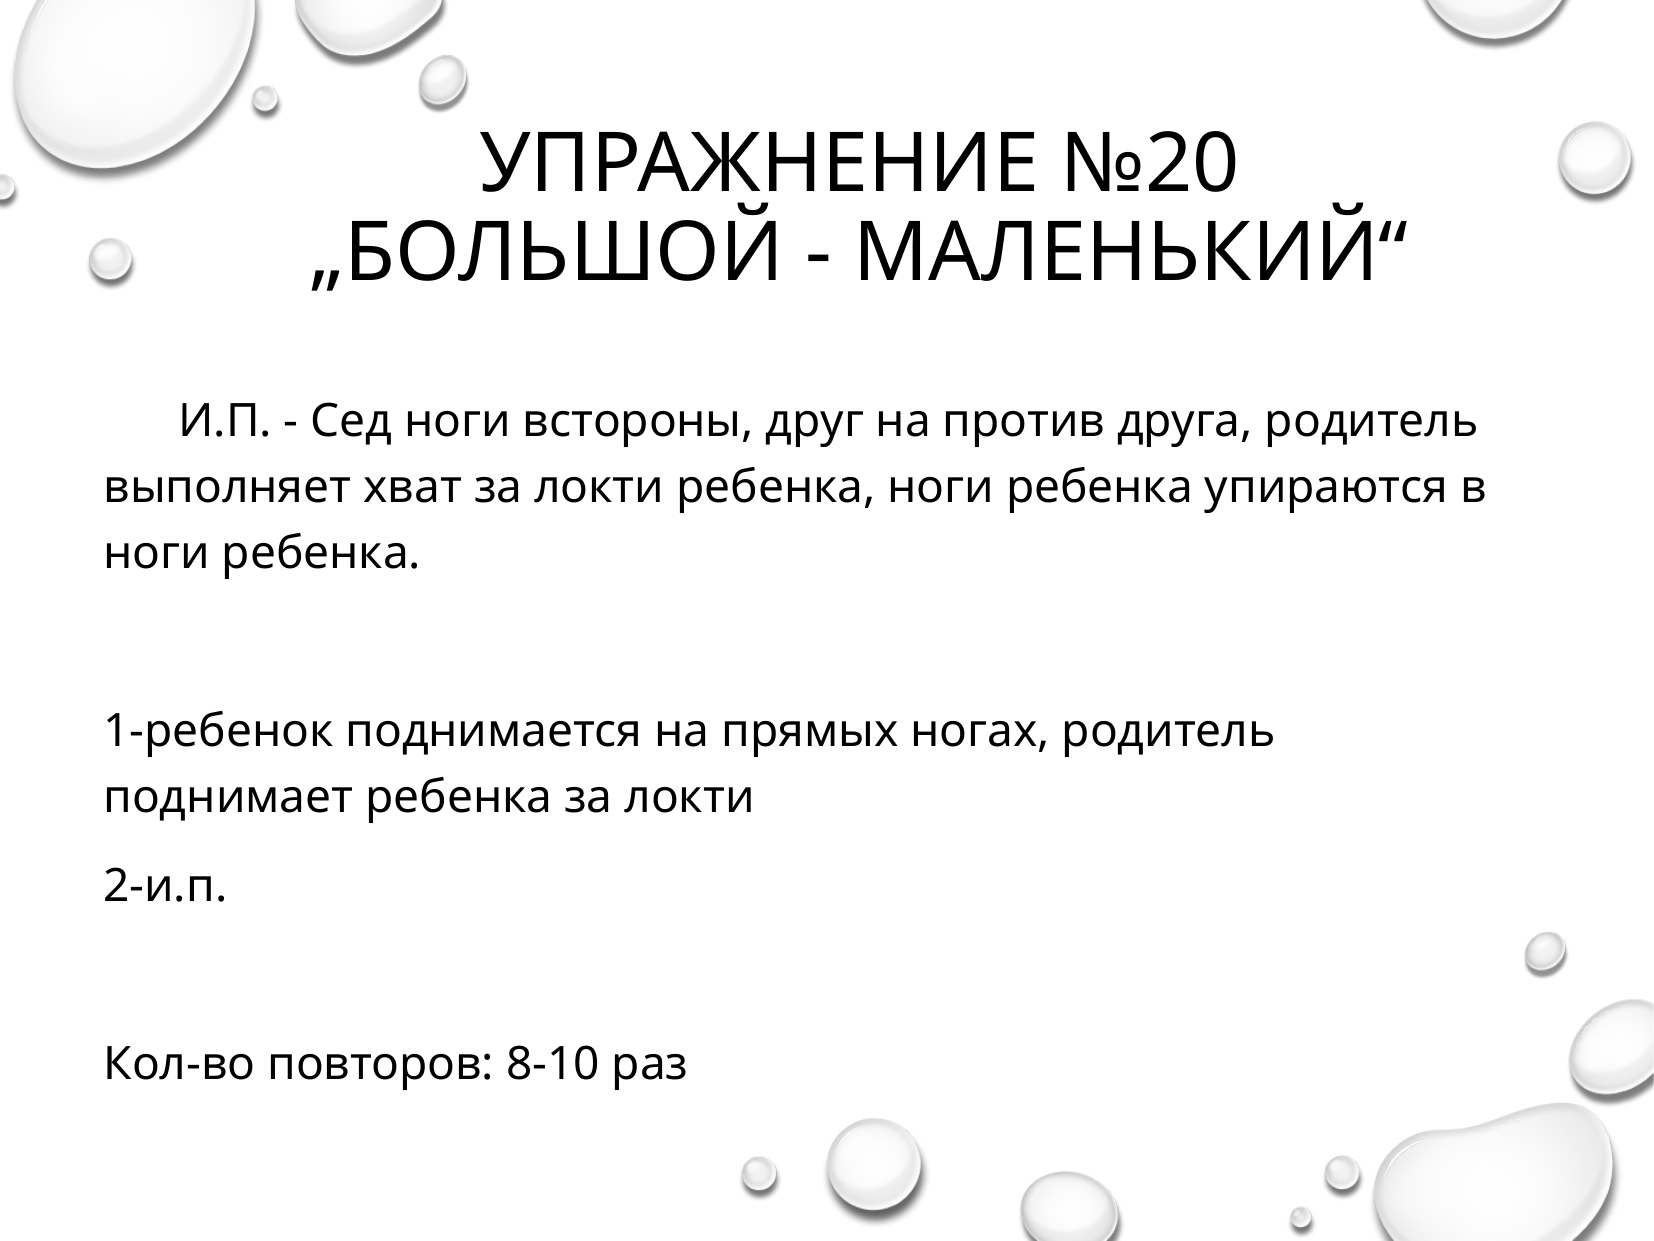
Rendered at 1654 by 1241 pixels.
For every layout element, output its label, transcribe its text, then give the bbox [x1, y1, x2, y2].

title Упражнение №20 „Большой - маленький“ [153, 112, 1566, 305]
subtitle И.П. - Сед ноги встороны, друг на против друга, родитель выполняет хват за локти ребенка, ноги ребенка упираются в ноги ребенка. 1-ребенок поднимается на прямых ногах, родитель поднимает ребенка за локти 2-и.п. Кол-во повторов: 8-10 раз [82, 336, 1522, 1132]
